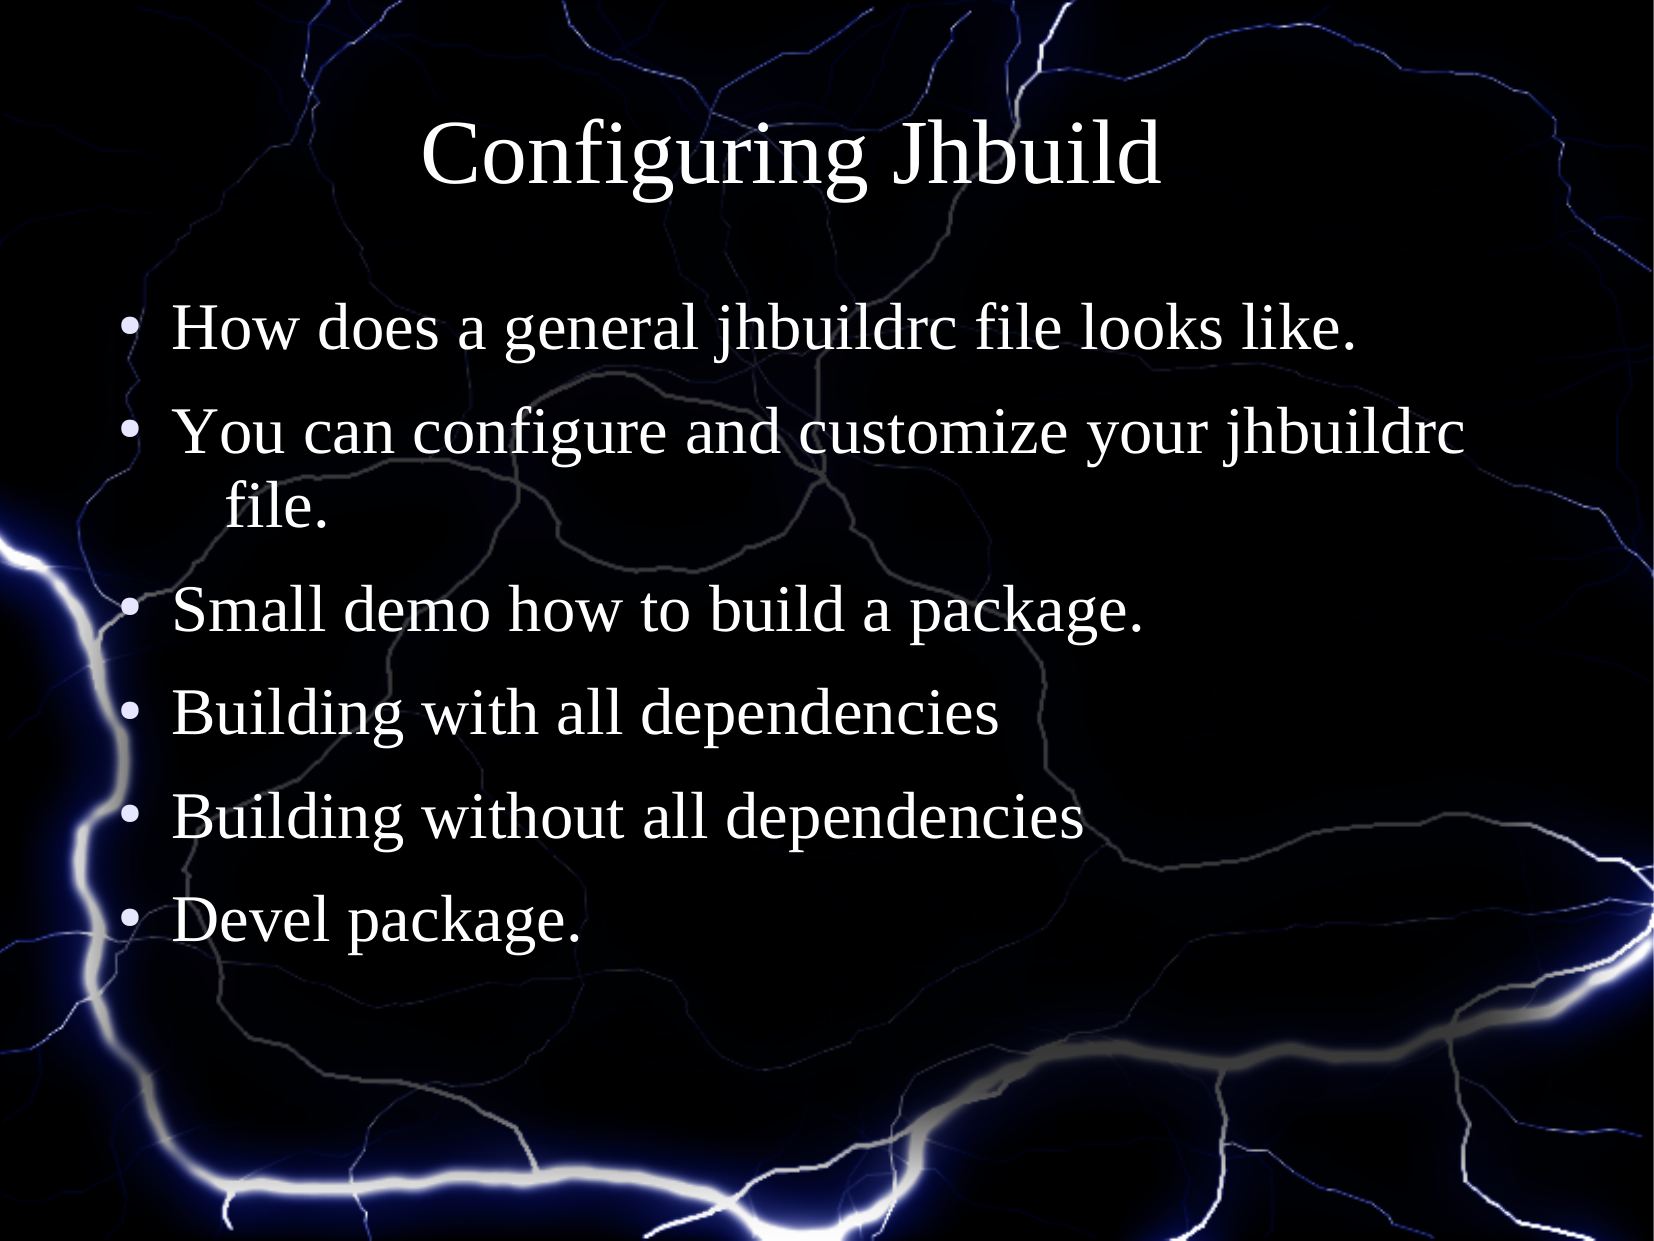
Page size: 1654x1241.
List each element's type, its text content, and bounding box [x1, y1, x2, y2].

list How does a general jhbuildrc file looks like. You can configure and customize your jhbuildrc file. Small demo how to build a package. Building with all dependencies Building without all dependencies Devel package. [82, 290, 1571, 1094]
title Configuring Jhbuild [82, 56, 1571, 250]
picture [0, 0, 1654, 1241]
